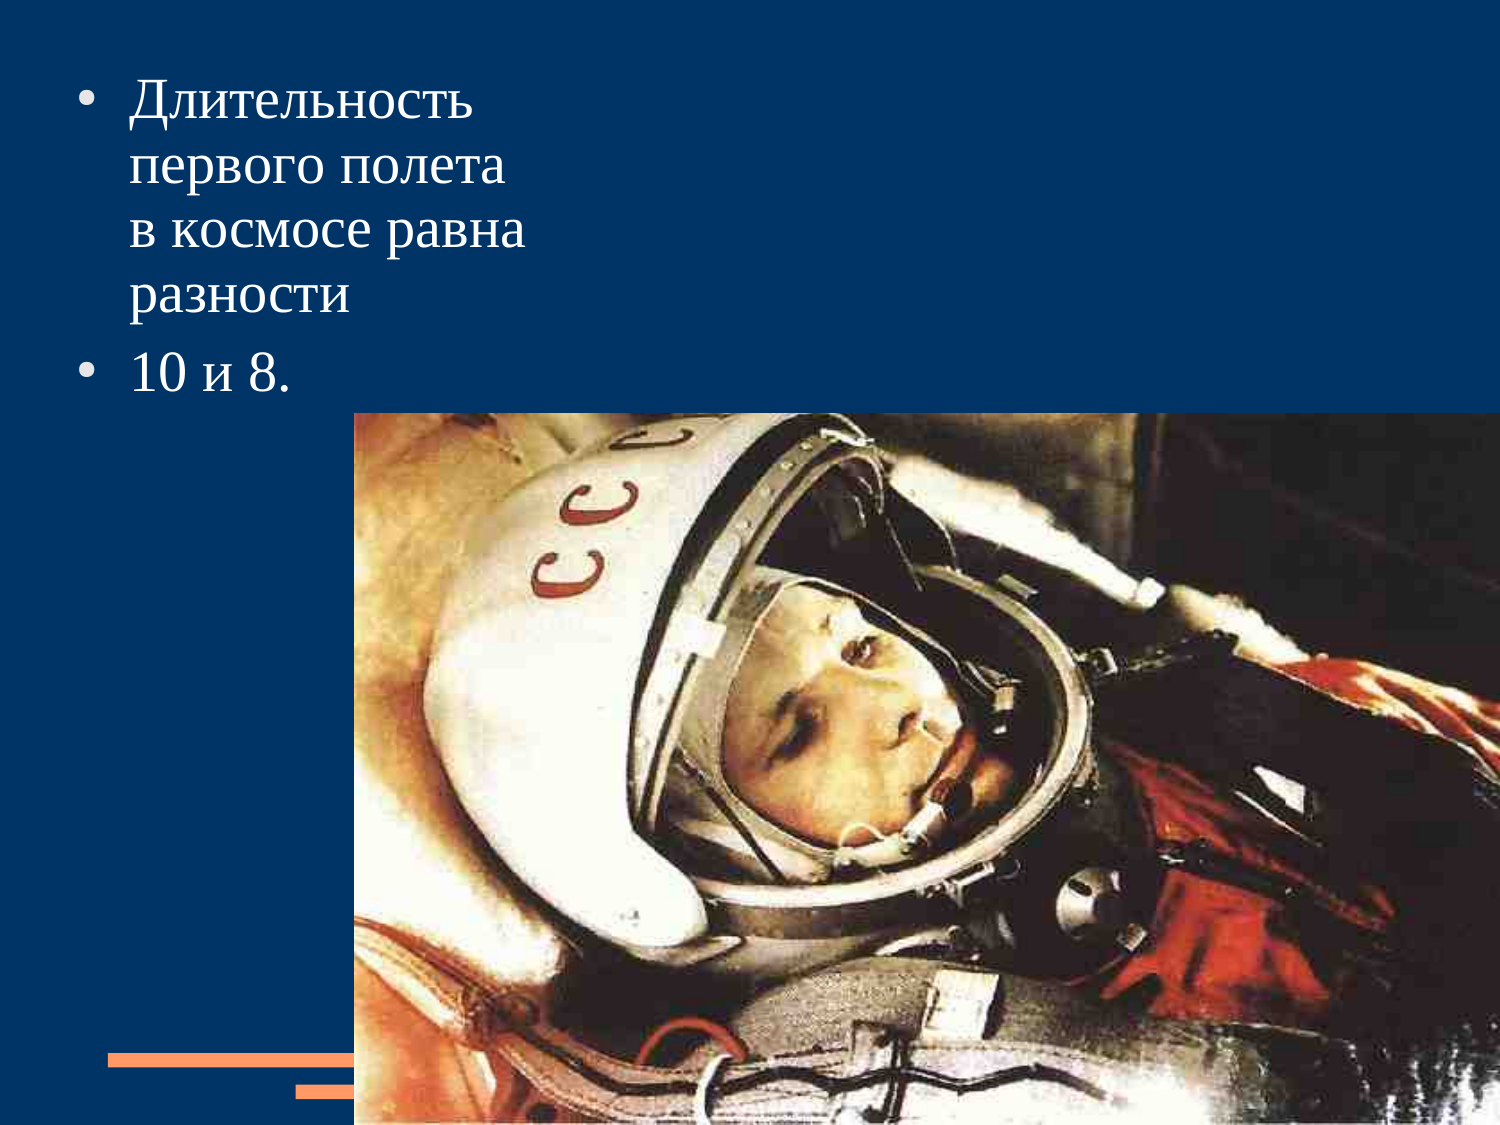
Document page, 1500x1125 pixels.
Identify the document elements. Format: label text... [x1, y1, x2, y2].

picture [354, 413, 1500, 1125]
list Длительность первого полета в космосе равна разности 10 и 8. [43, 59, 562, 975]
